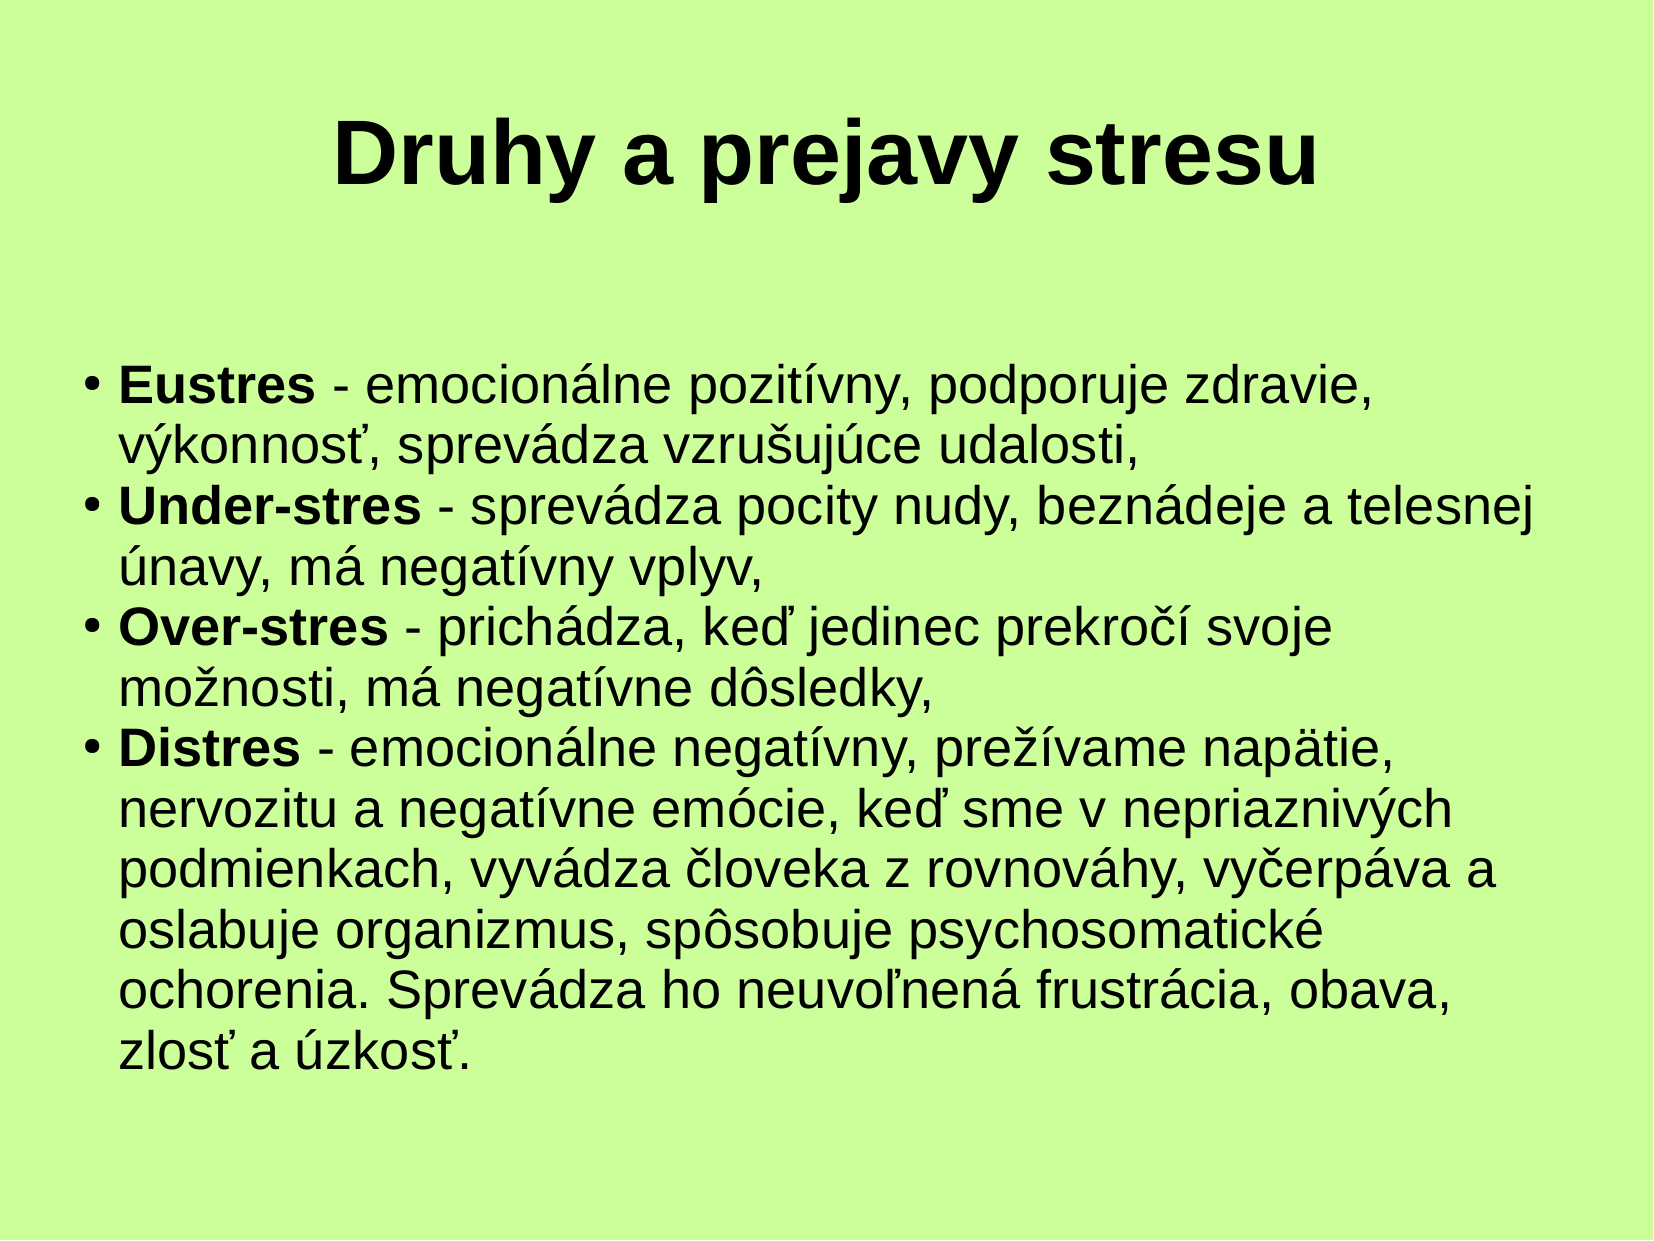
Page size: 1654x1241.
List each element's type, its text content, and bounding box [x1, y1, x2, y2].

subtitle Eustres - emocionálne pozitívny, podporuje zdravie, výkonnosť, sprevádza vzrušujúce udalosti, Under-stres - sprevádza pocity nudy, beznádeje a telesnej únavy, má negatívny vplyv, Over-stres - prichádza, keď jedinec prekročí svoje možnosti, má negatívne dôsledky, Distres - emocionálne negatívny, prežívame napätie, nervozitu a negatívne emócie, keď sme v nepriaznivých podmienkach, vyvádza človeka z rovnováhy, vyčerpáva a oslabuje organizmus, spôsobuje psychosomatické ochorenia. Sprevádza ho neuvoľnená frustrácia, obava, zlosť a úzkosť. [82, 354, 1571, 1173]
title Druhy a prejavy stresu [82, 49, 1571, 257]
